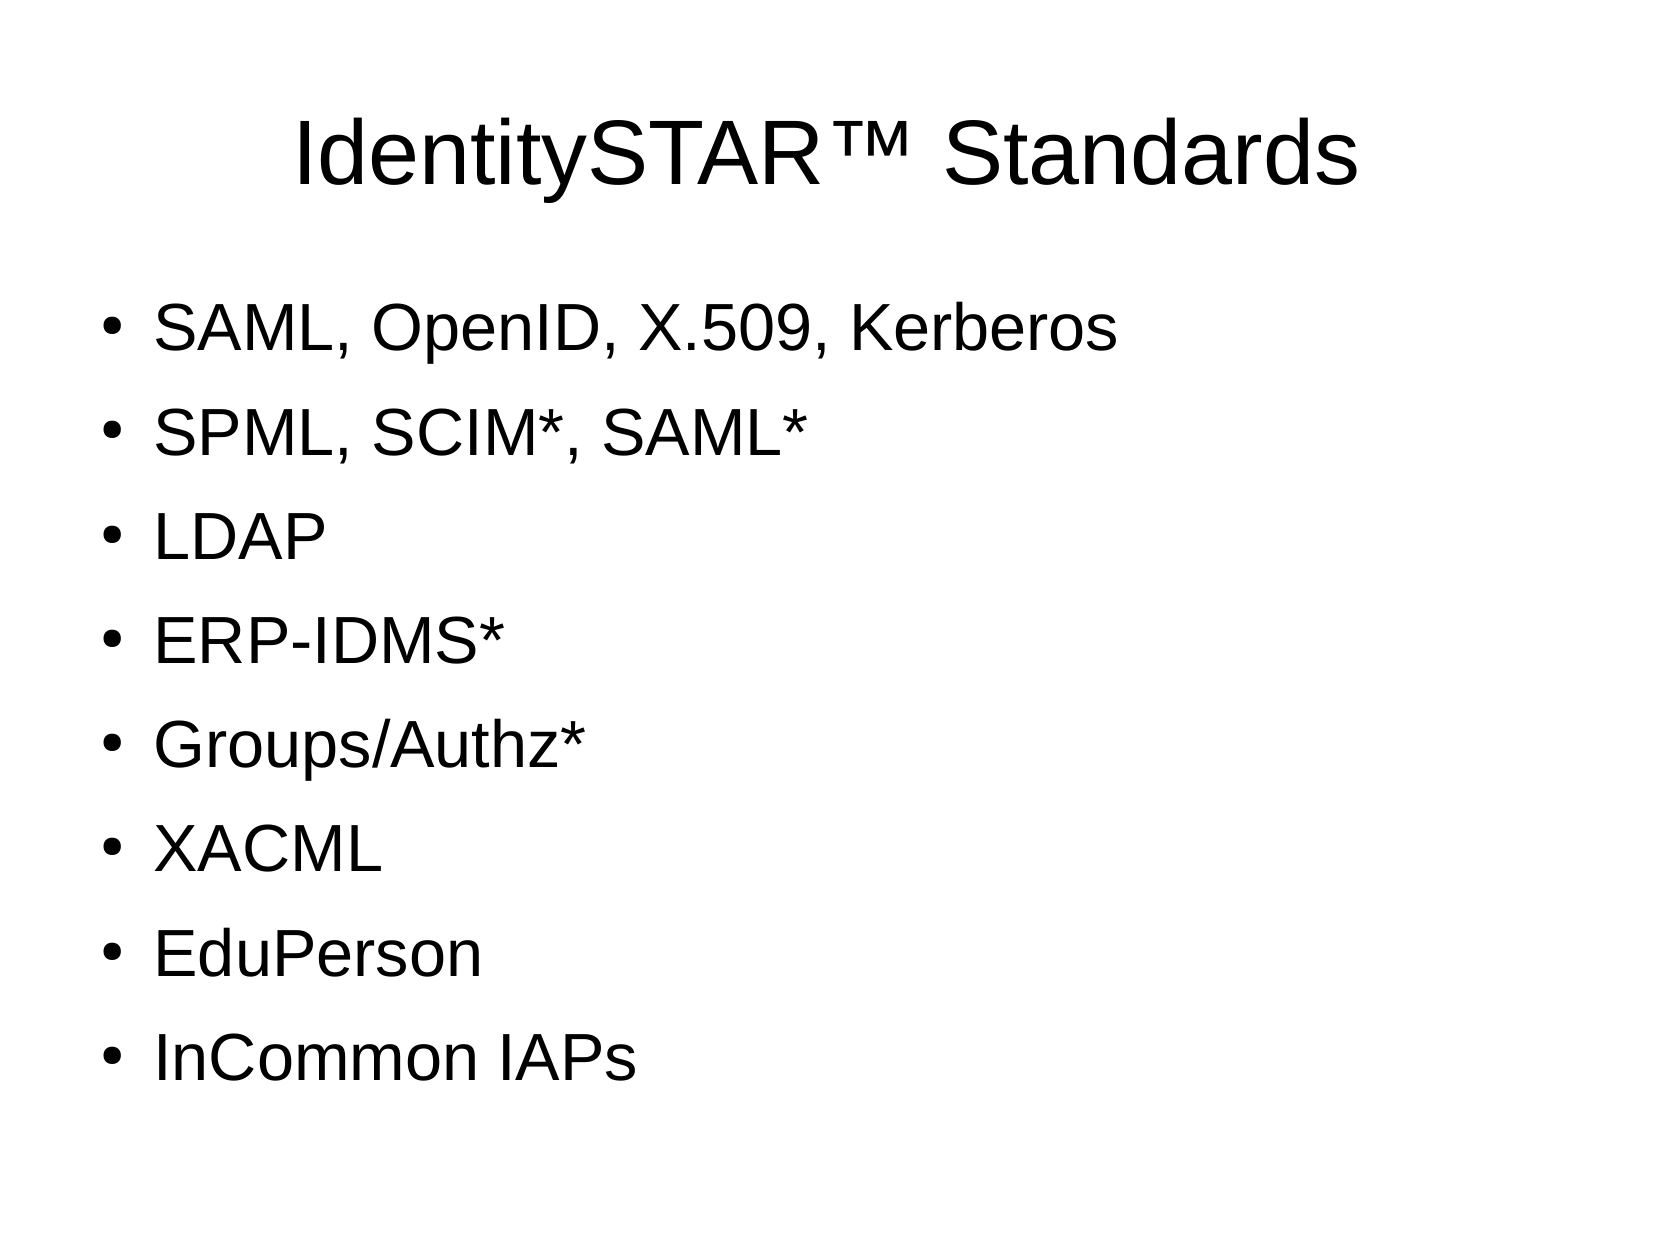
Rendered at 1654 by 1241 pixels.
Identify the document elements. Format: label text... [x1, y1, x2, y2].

list SAML, OpenID, X.509, Kerberos SPML, SCIM*, SAML* LDAP ERP-IDMS* Groups/Authz* XACML EduPerson InCommon IAPs [82, 290, 1571, 1109]
title IdentitySTAR™ Standards [82, 49, 1571, 257]
